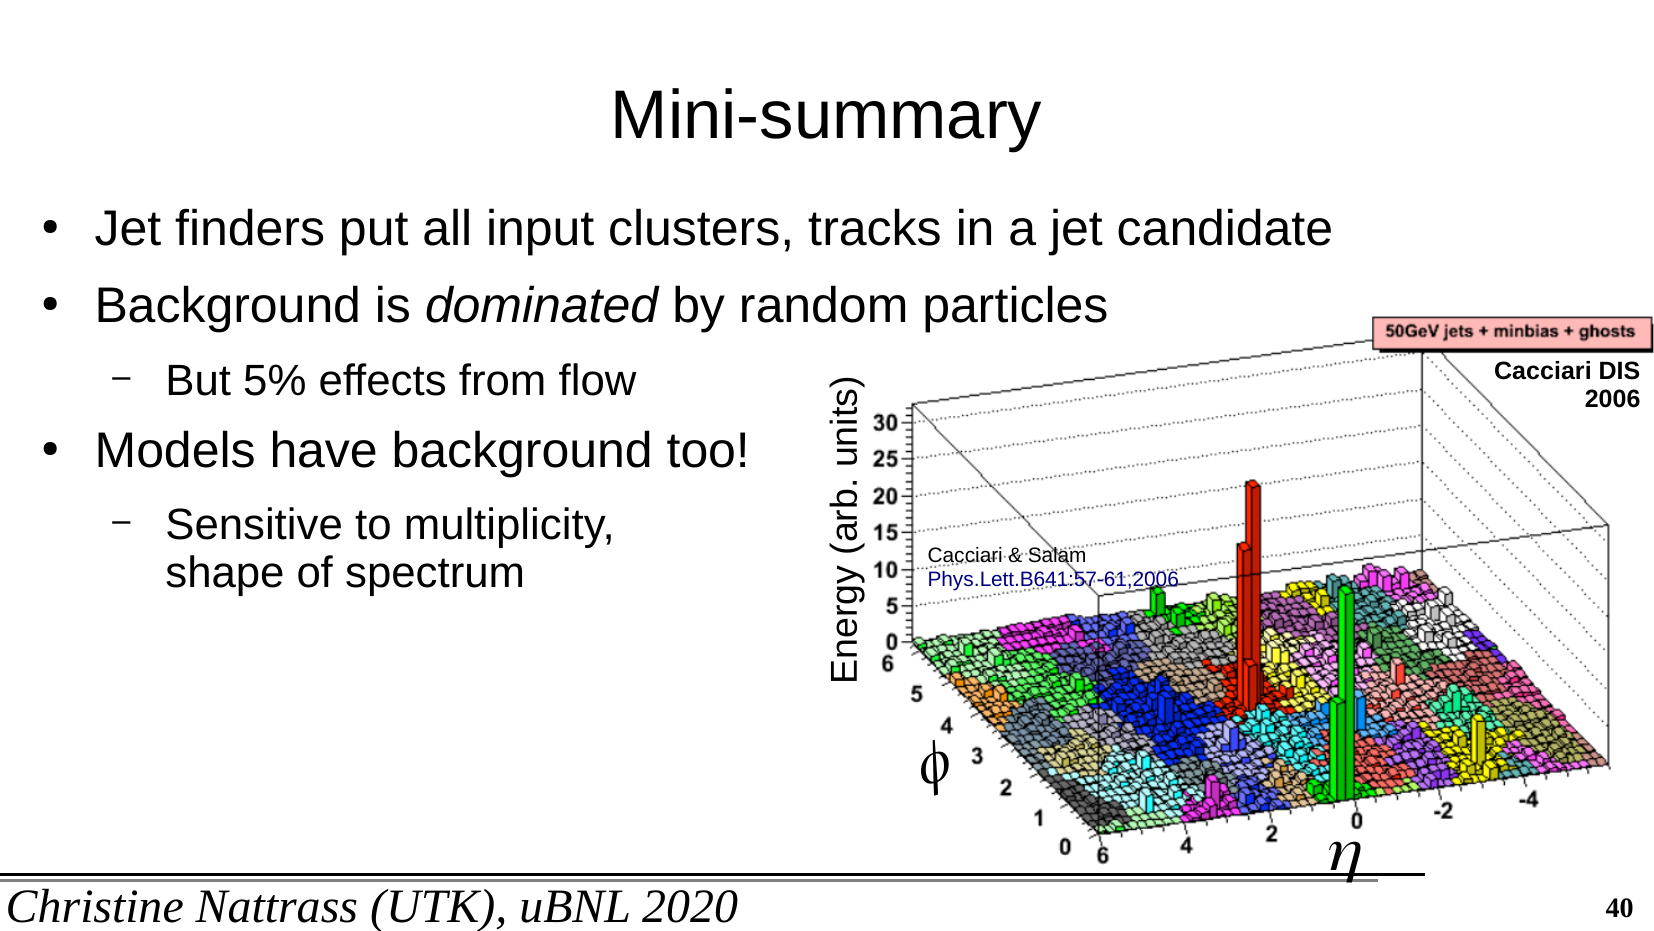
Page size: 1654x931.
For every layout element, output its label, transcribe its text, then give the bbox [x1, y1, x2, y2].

title Mini-summary [82, 37, 1571, 193]
picture [872, 421, 1654, 865]
text_box Cacciari DIS 2006 [1479, 349, 1654, 421]
chart [899, 740, 963, 805]
list Jet finders put all input clusters, tracks in a jet candidate Background is dominated by random particles But 5% effects from flow Models have background too! Sensitive to multiplicity, shape of spectrum [23, 199, 1479, 740]
chart [1315, 839, 1368, 887]
picture [1479, 316, 1654, 349]
